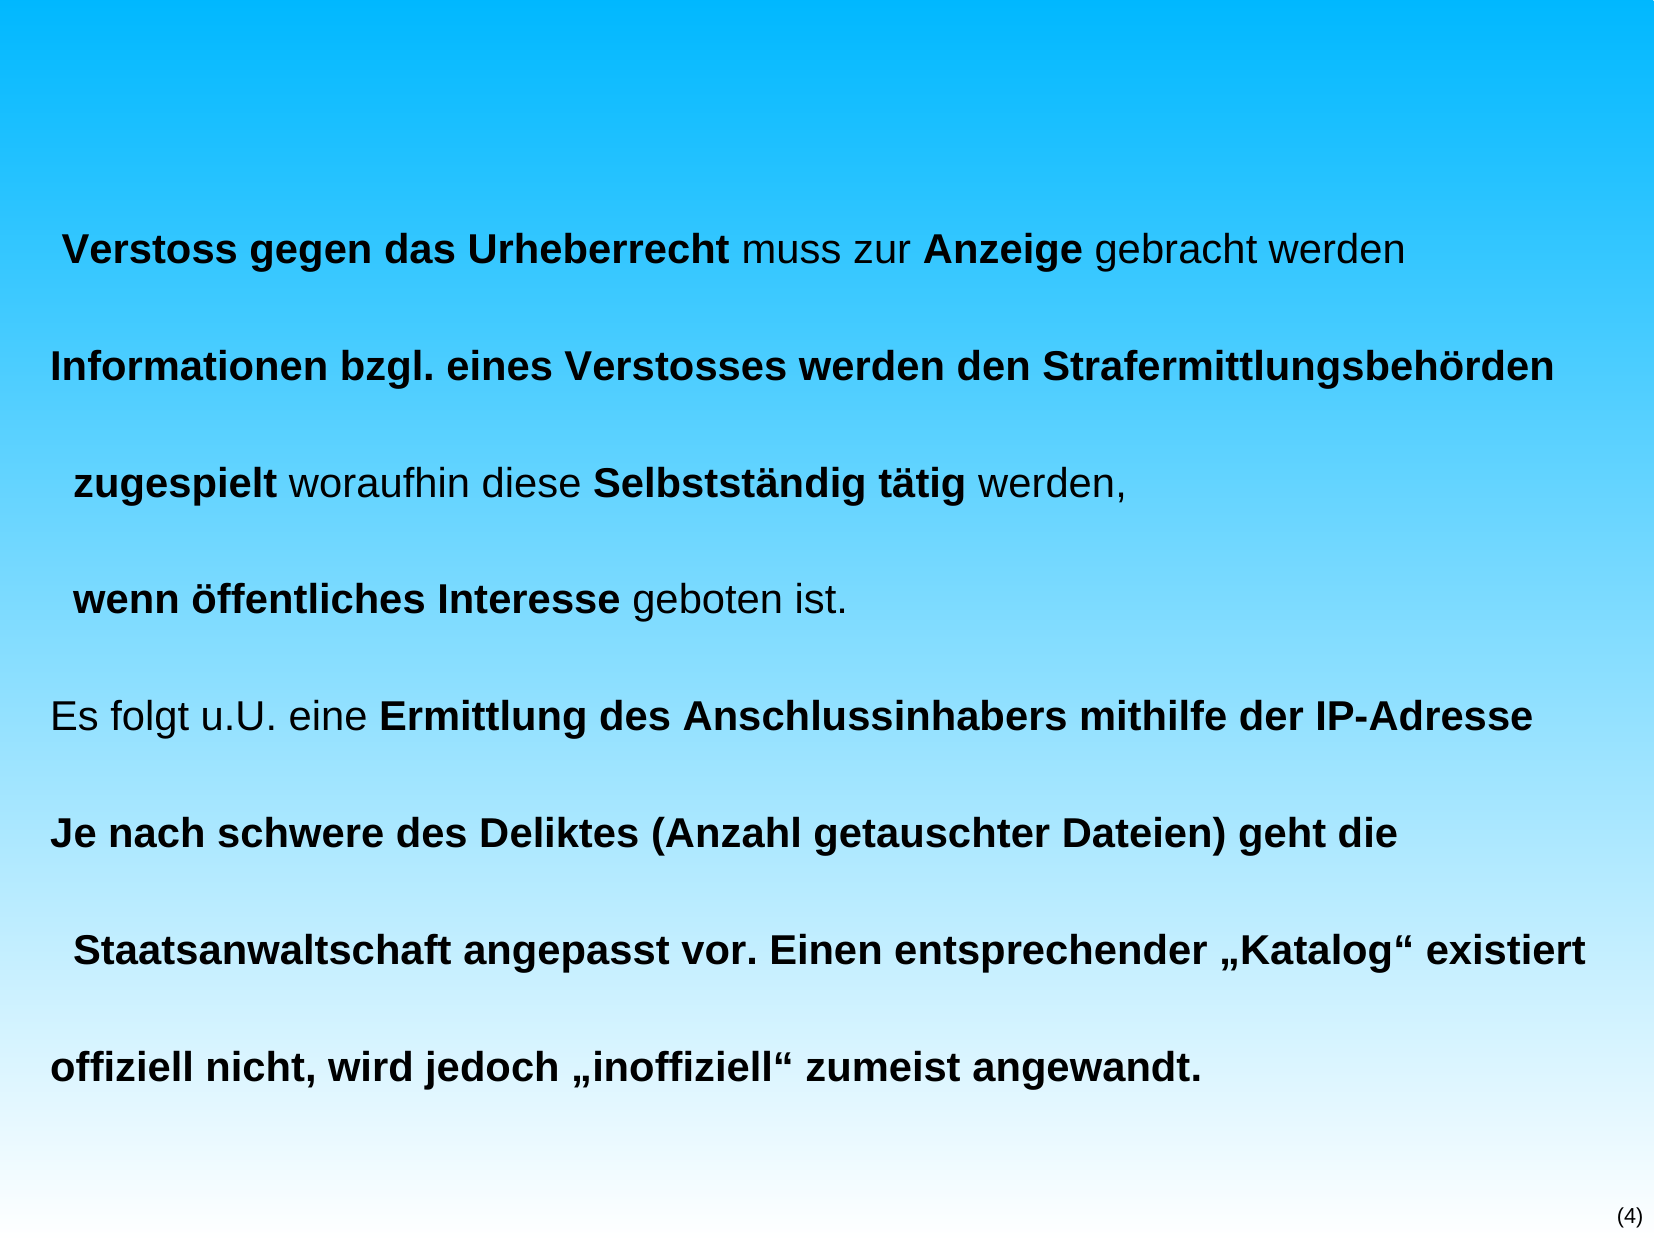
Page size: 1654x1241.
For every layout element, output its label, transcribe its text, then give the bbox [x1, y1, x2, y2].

text_box (4)‏ [1602, 1193, 1654, 1241]
text_box Verstoss gegen das Urheberrecht muss zur Anzeige gebracht werden Informationen bzgl. eines Verstosses werden den Strafermittlungsbehörden zugespielt woraufhin diese Selbstständig tätig werden, wenn öffentliches Interesse geboten ist. Es folgt u.U. eine Ermittlung des Anschlussinhabers mithilfe der IP-Adresse Je nach schwere des Deliktes (Anzahl getauschter Dateien) geht die Staatsanwaltschaft angepasst vor. Einen entsprechender „Katalog“ existiert offiziell nicht, wird jedoch „inoffiziell“ zumeist angewandt. [35, 147, 1600, 1108]
